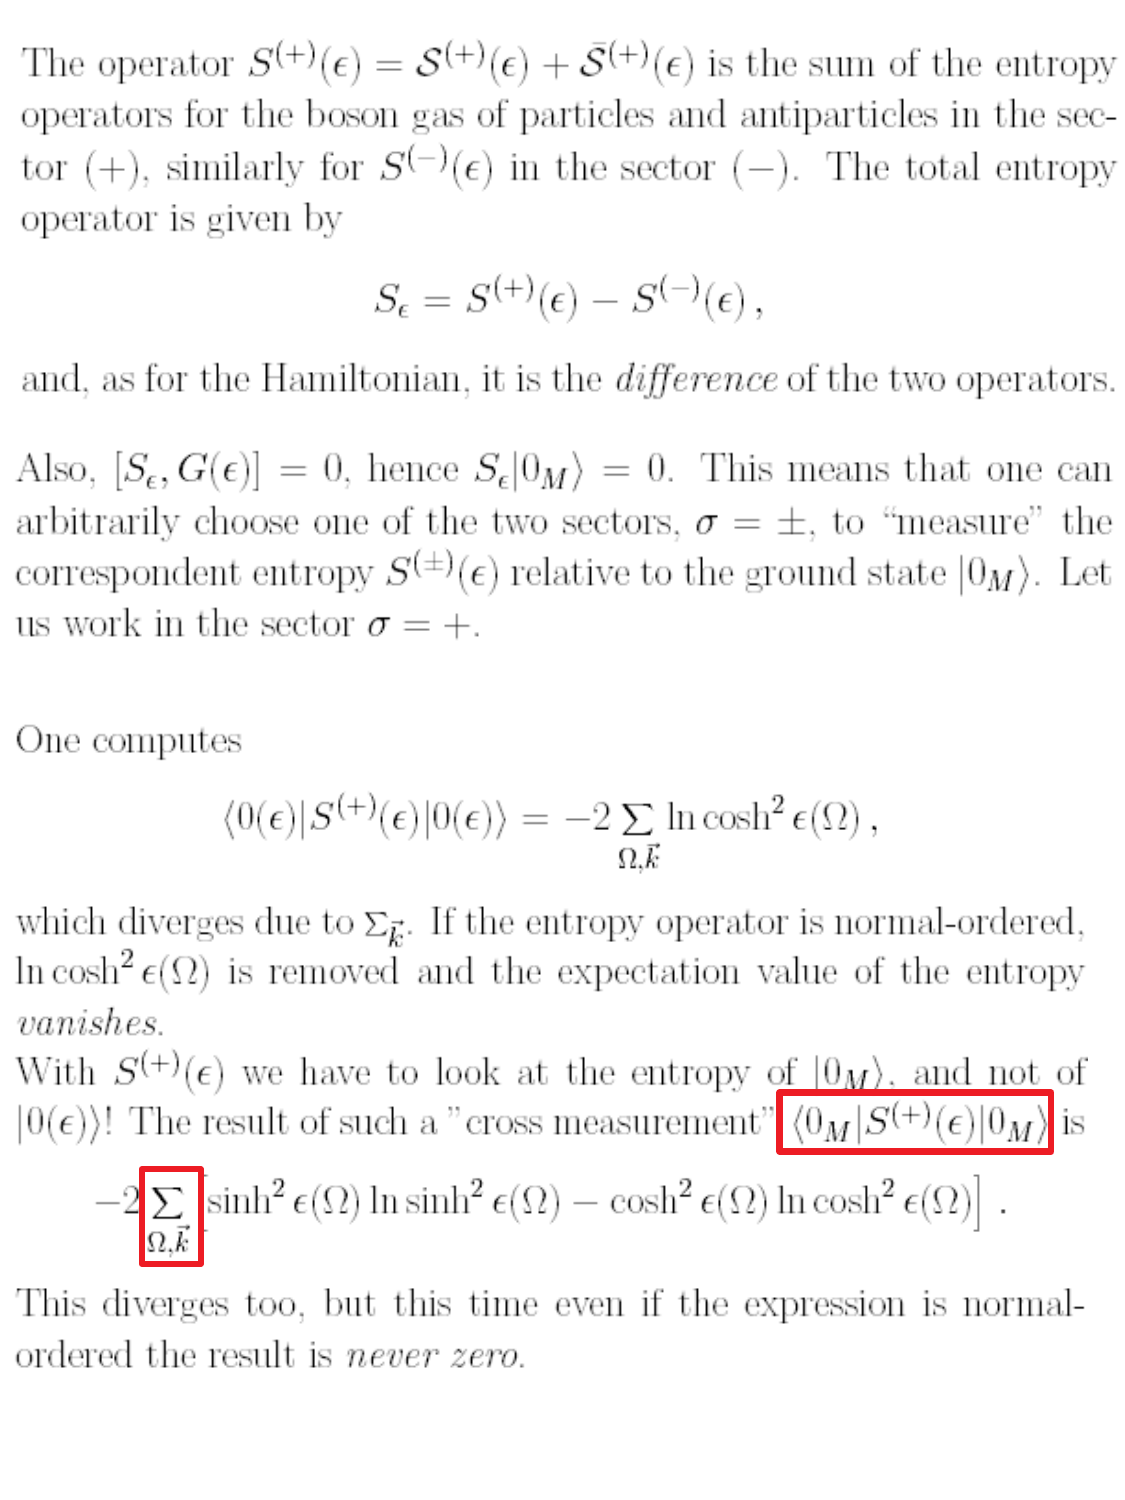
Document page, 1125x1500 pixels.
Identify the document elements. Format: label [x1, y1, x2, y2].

picture [12, 718, 1088, 1377]
picture [12, 444, 1119, 648]
picture [12, 37, 1124, 405]
